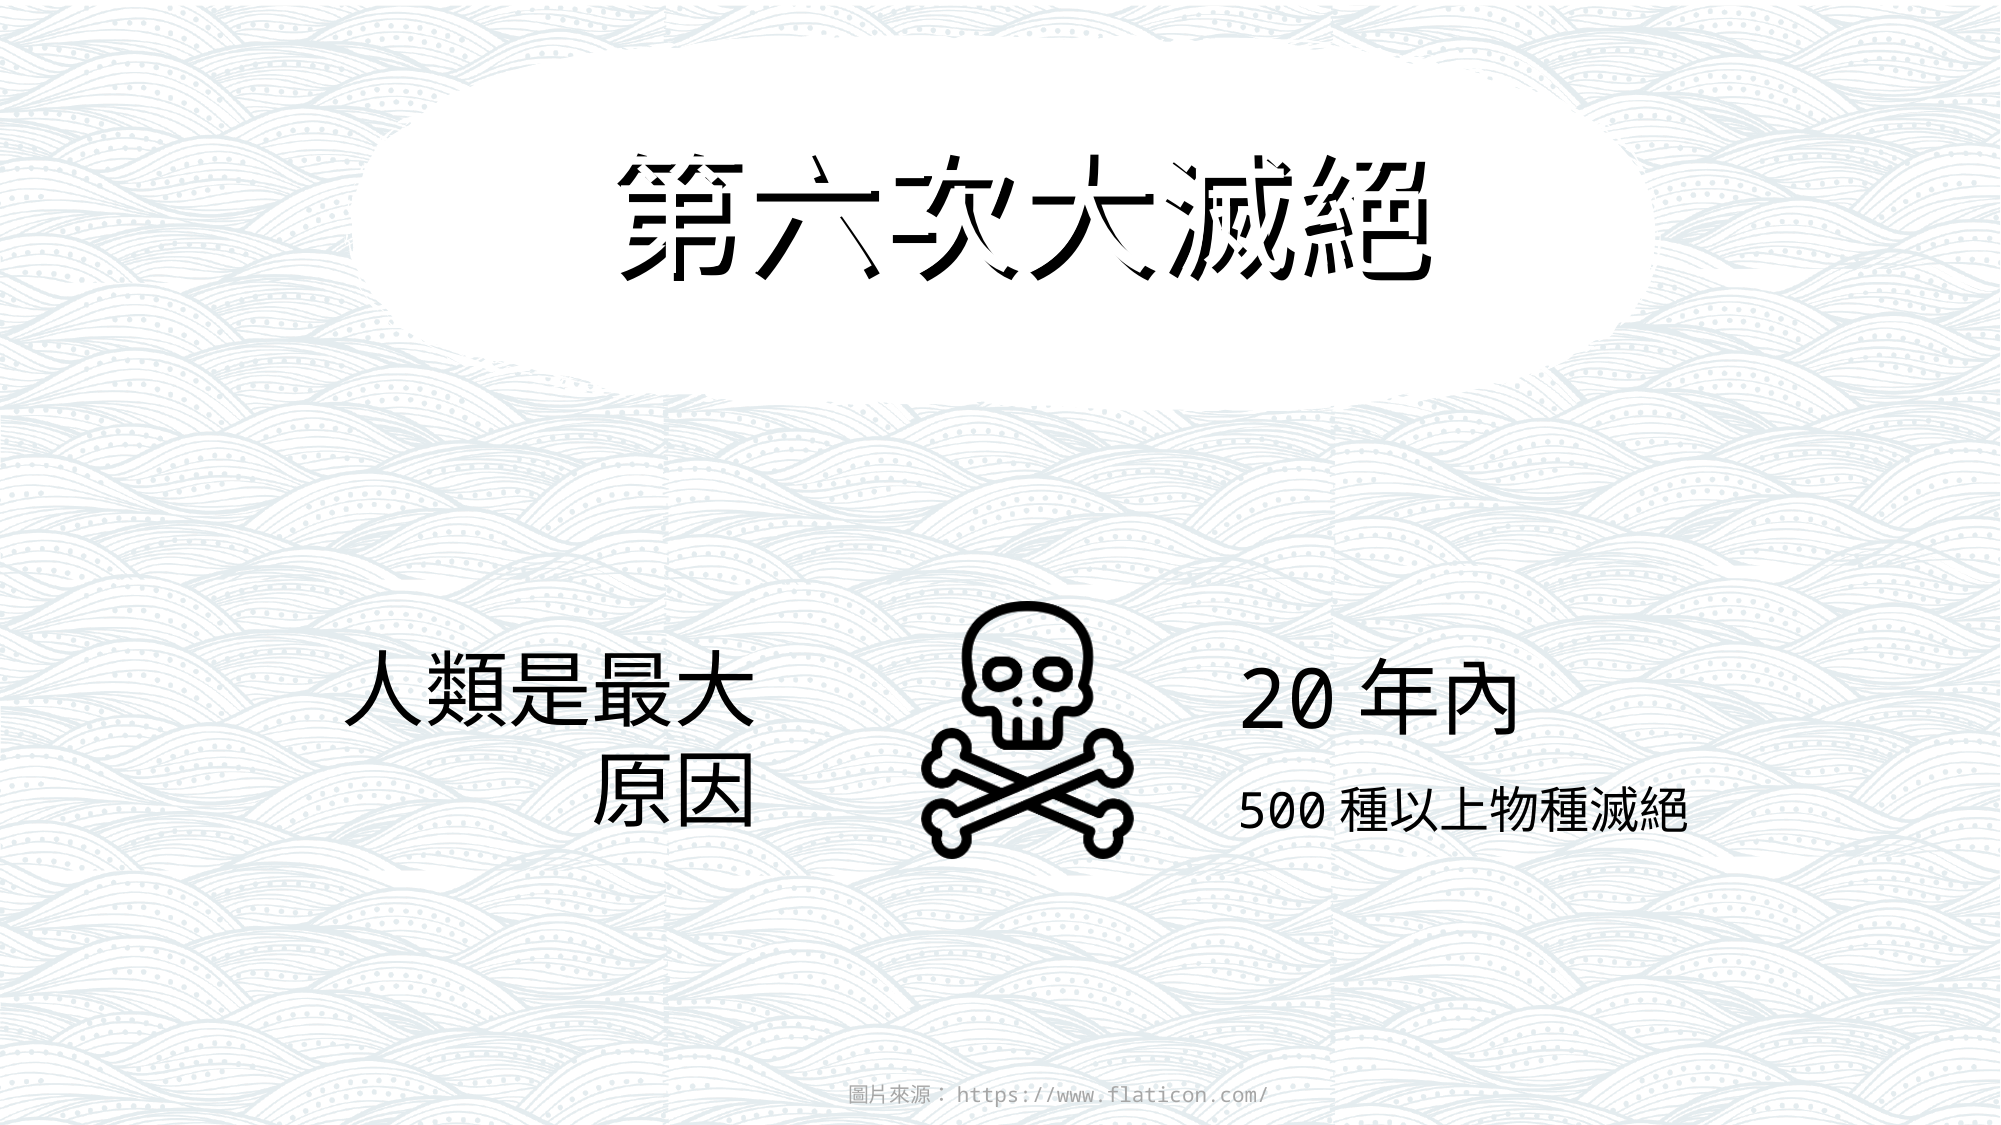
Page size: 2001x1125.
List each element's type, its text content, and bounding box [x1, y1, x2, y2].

picture [898, 601, 1157, 859]
picture [342, 33, 1661, 411]
text_box 20年內 [1222, 637, 1546, 754]
text_box 人類是最大原因 [327, 630, 832, 845]
text_box 500種以上物種滅絕 [1222, 771, 1797, 848]
text_box 圖片來源：https://www.flaticon.com/ [833, 1073, 1968, 1115]
text_box 第六次大滅絕 [487, 105, 1546, 300]
